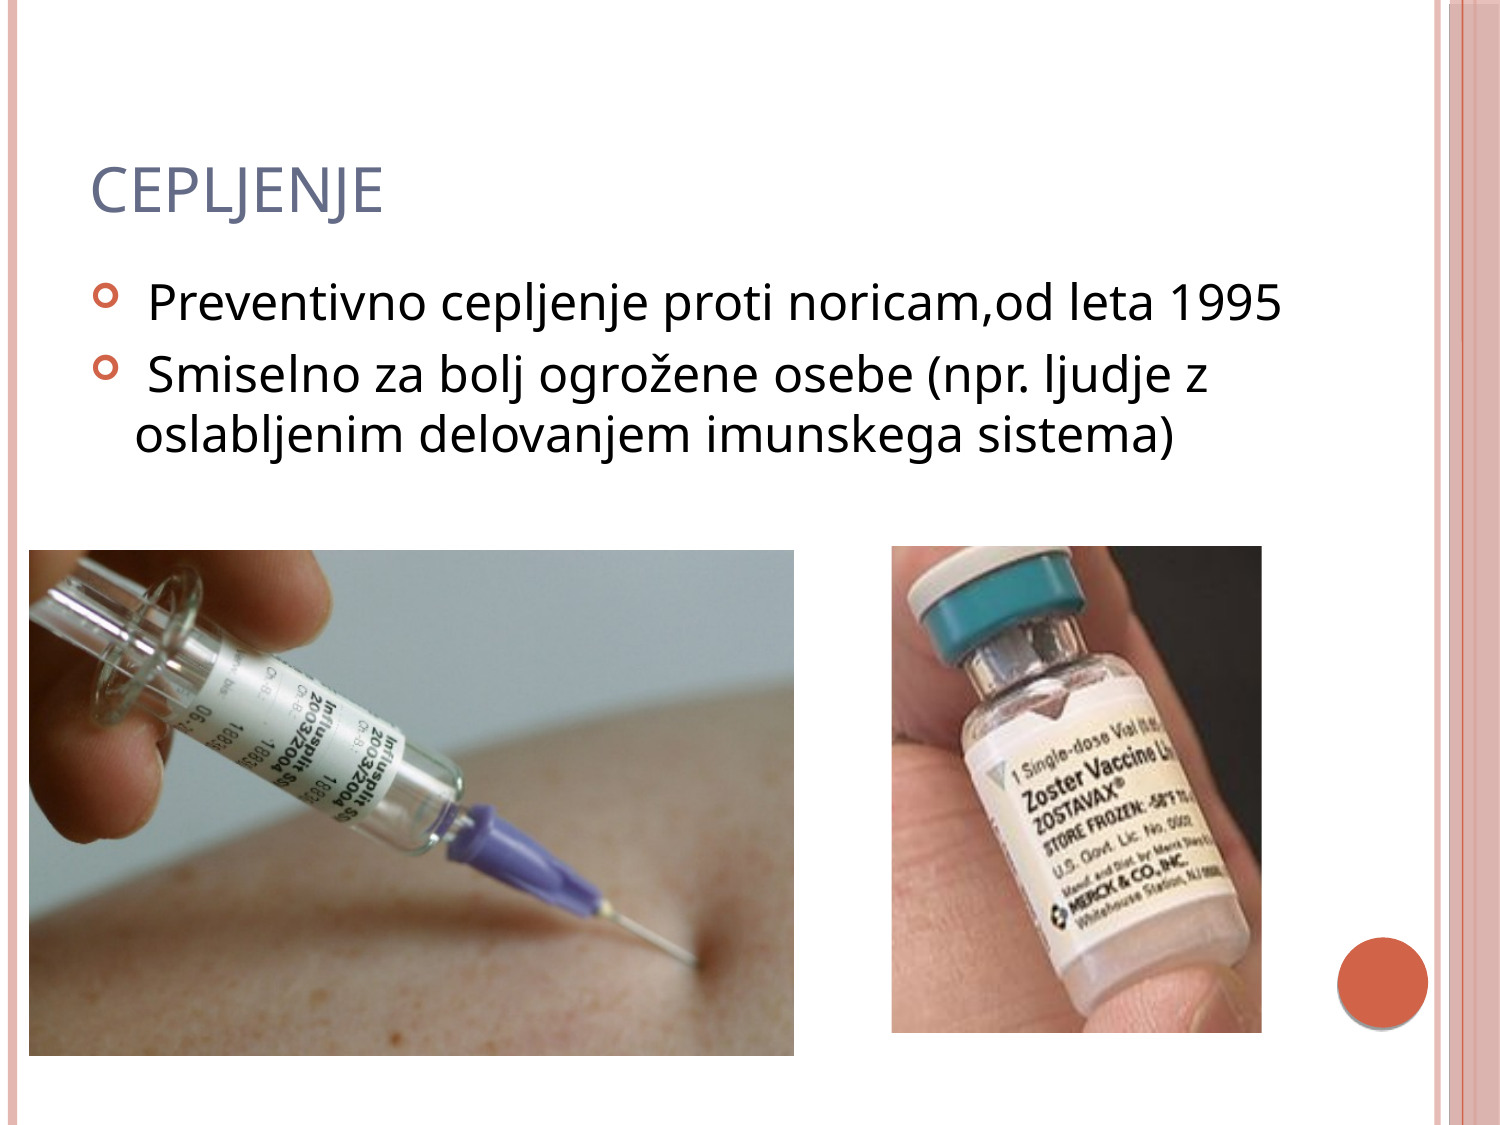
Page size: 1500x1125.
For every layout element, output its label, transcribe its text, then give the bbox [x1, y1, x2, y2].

picture [29, 550, 794, 1056]
list Preventivno cepljenje proti noricam,od leta 1995 Smiselno za bolj ogrožene osebe (npr. ljudje z oslabljenim delovanjem imunskega sistema) [75, 262, 1300, 1062]
title Cepljenje [75, 45, 1300, 233]
picture [891, 546, 1262, 1033]
